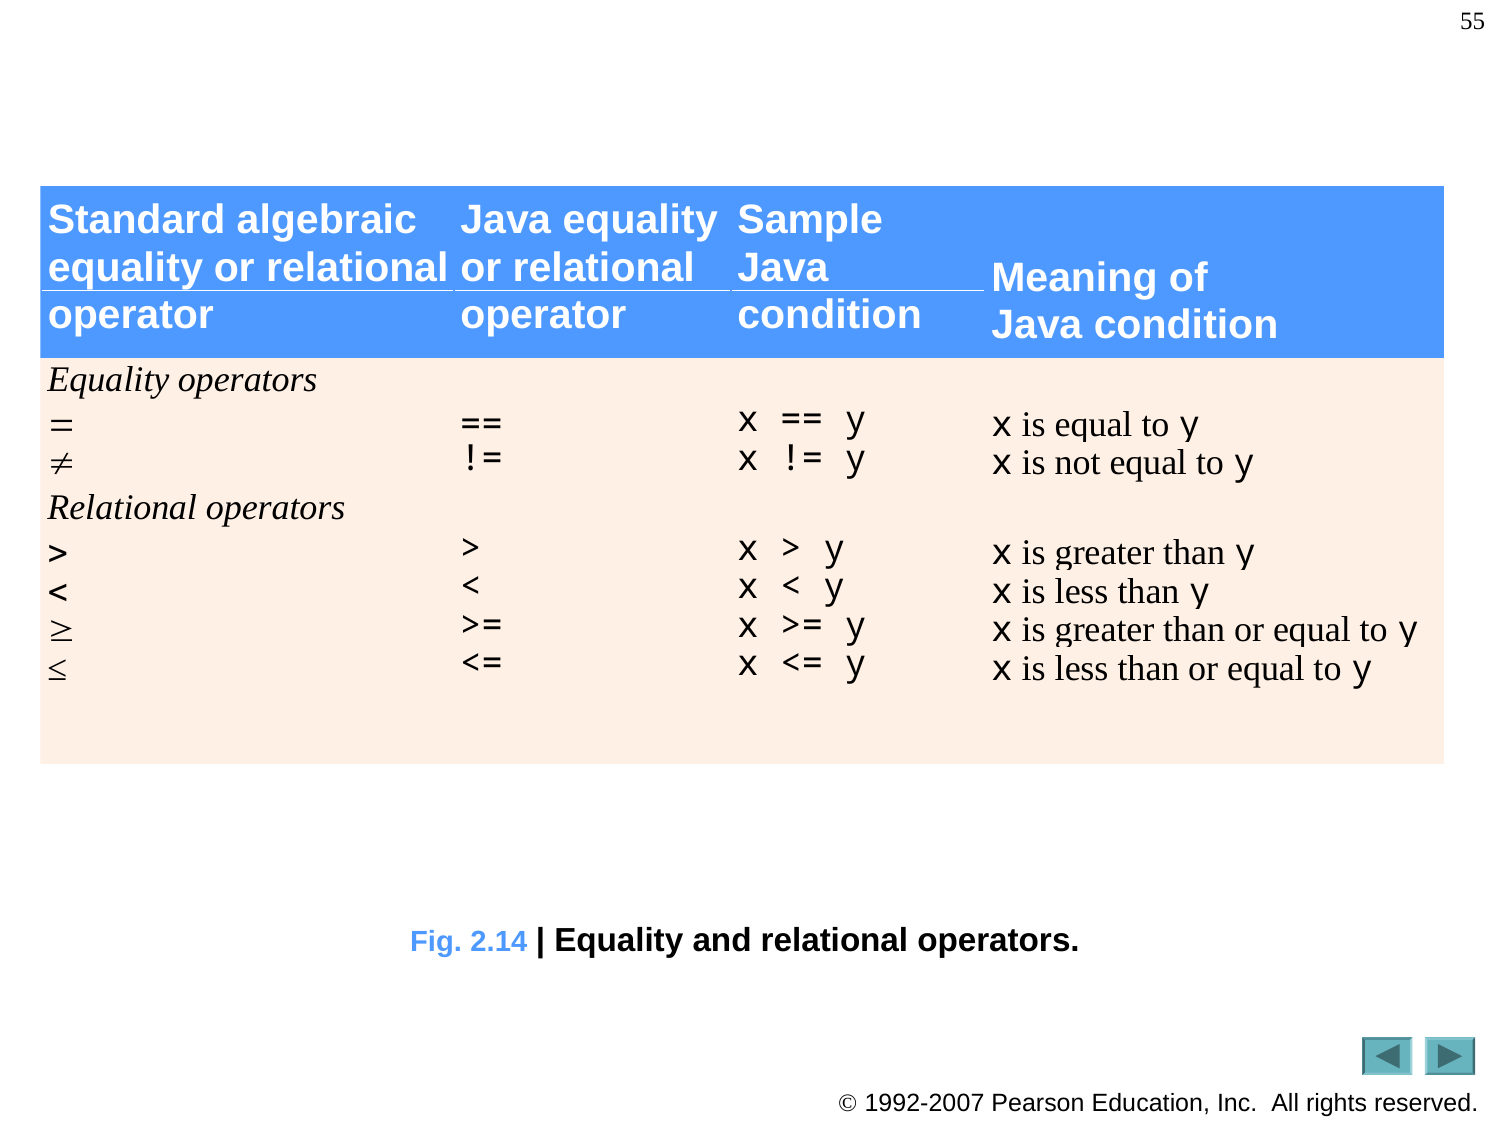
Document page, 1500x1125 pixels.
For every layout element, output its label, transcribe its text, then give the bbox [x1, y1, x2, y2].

title Fig. 2.14 | Equality and relational operators. [37, 899, 1463, 990]
chart [40, 185, 1448, 807]
